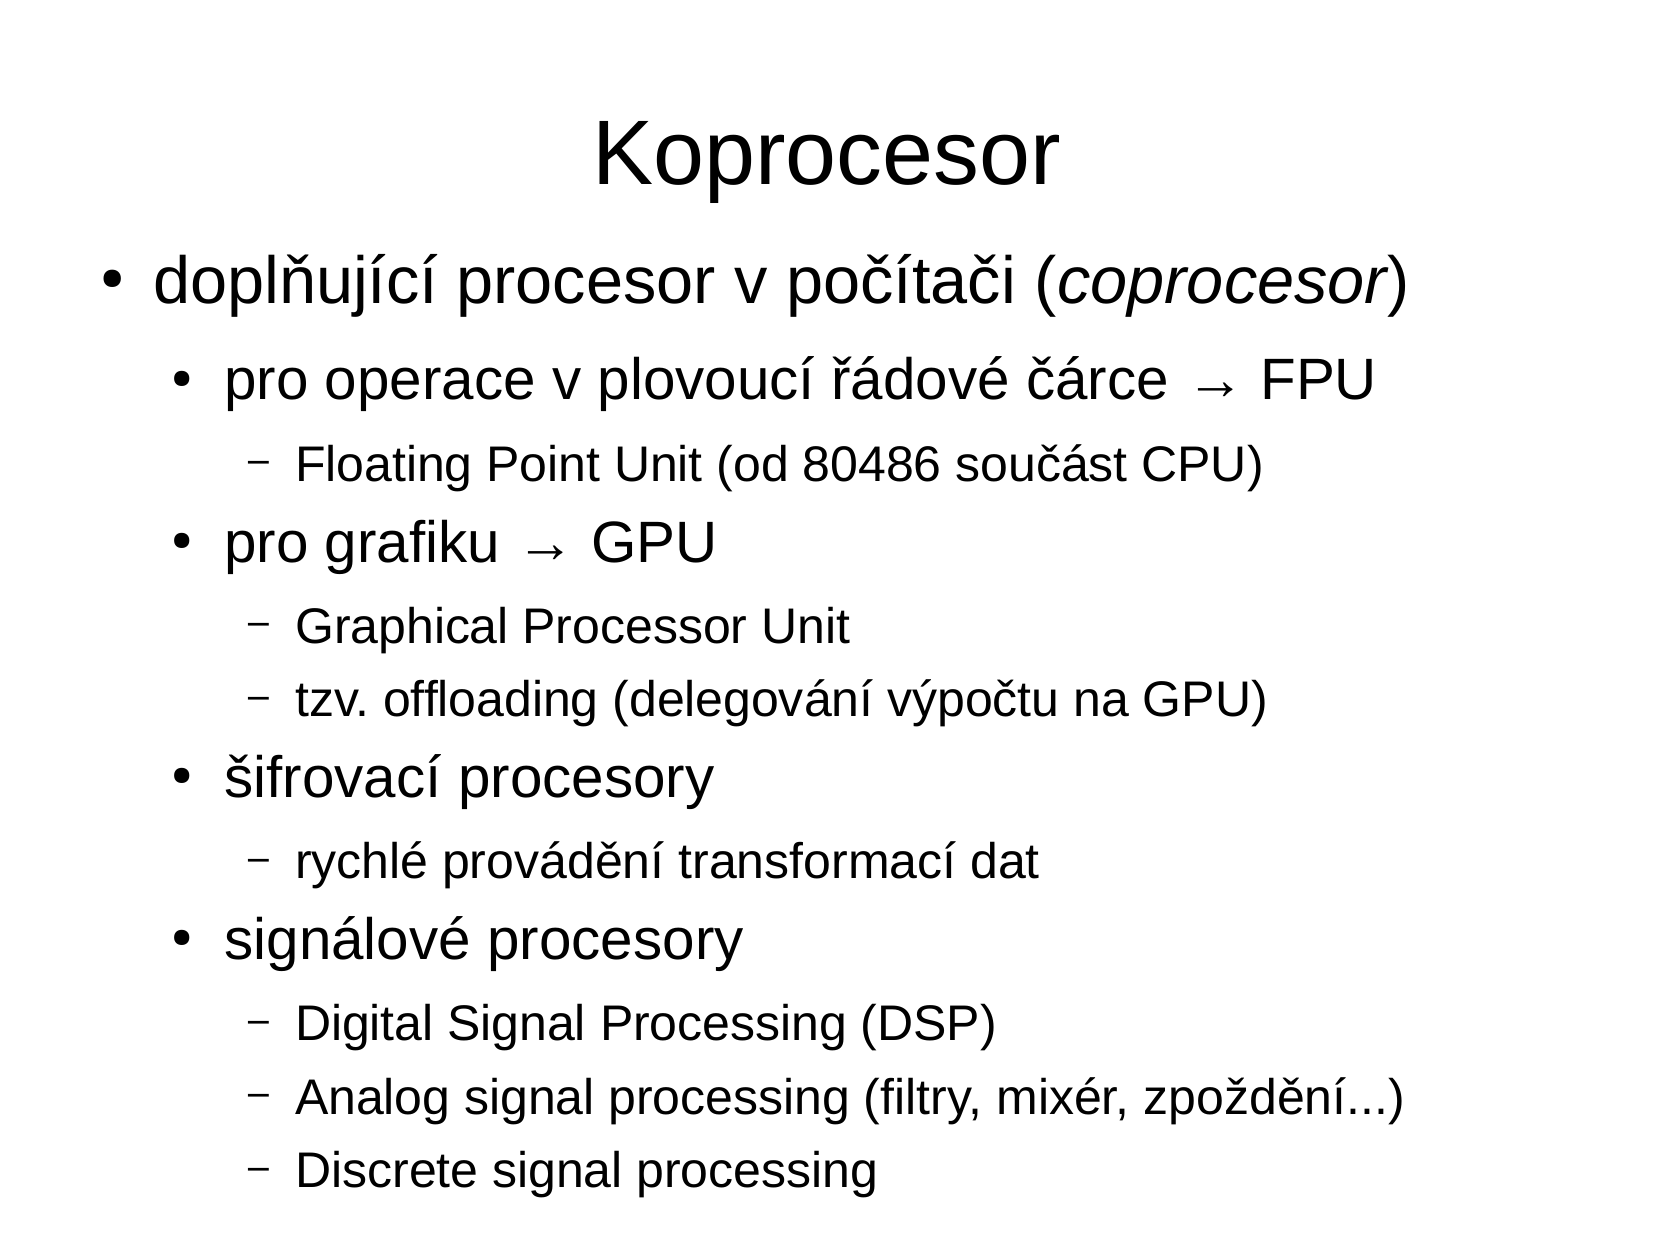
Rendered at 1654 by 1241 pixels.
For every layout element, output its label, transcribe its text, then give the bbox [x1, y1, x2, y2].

list doplňující procesor v počítači (coprocesor) pro operace v plovoucí řádové čárce → FPU Floating Point Unit (od 80486 součást CPU) pro grafiku → GPU Graphical Processor Unit tzv. offloading (delegování výpočtu na GPU) šifrovací procesory rychlé provádění transformací dat signálové procesory Digital Signal Processing (DSP) Analog signal processing (filtry, mixér, zpoždění...) Discrete signal processing [82, 242, 1571, 1199]
title Koprocesor [82, 49, 1571, 242]
